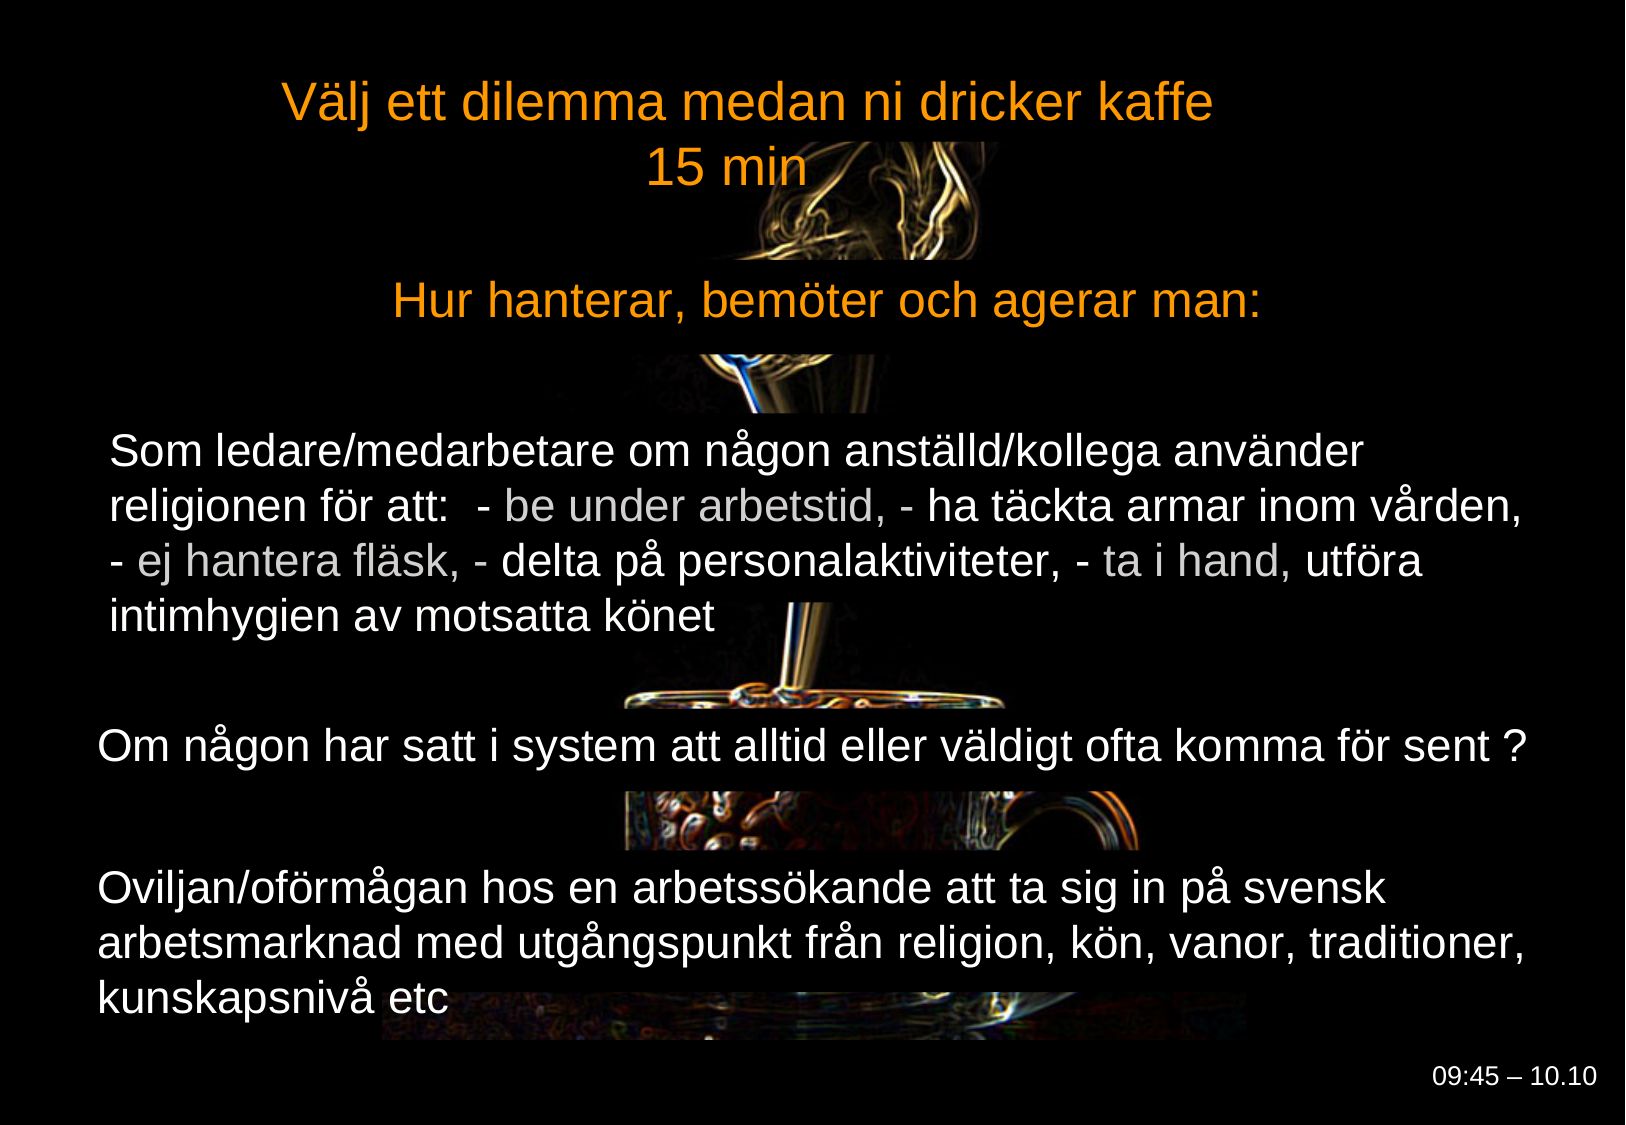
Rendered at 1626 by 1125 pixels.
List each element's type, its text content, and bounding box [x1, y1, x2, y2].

picture [394, 993, 407, 999]
picture [382, 142, 1246, 259]
text_box Hur hanterar, bemöter och agerar man: [377, 259, 1288, 355]
picture [382, 355, 1246, 413]
text_box Välj ett dilemma medan ni dricker kaffe 15 min [236, 59, 1312, 142]
text_box Om någon har satt i system att alltid eller väldigt ofta komma för sent ? [82, 708, 1583, 792]
picture [382, 792, 1246, 850]
text_box 09:45 – 10.10 [1417, 1051, 1626, 1099]
picture [382, 603, 1246, 708]
text_box Oviljan/oförmågan hos en arbetssökande att ta sig in på svensk arbetsmarknad med utgångspunkt från religion, kön, vanor, traditioner, kunskapsnivå etc [82, 850, 1595, 993]
picture [382, 993, 1246, 1040]
text_box Som ledare/medarbetare om någon anställd/kollega använder religionen för att: - be under arbetstid, - ha täckta armar inom vården, - ej hantera fläsk, - delta på personalaktiviteter, - ta i hand, utföra intimhygien av motsatta könet [94, 413, 1560, 603]
